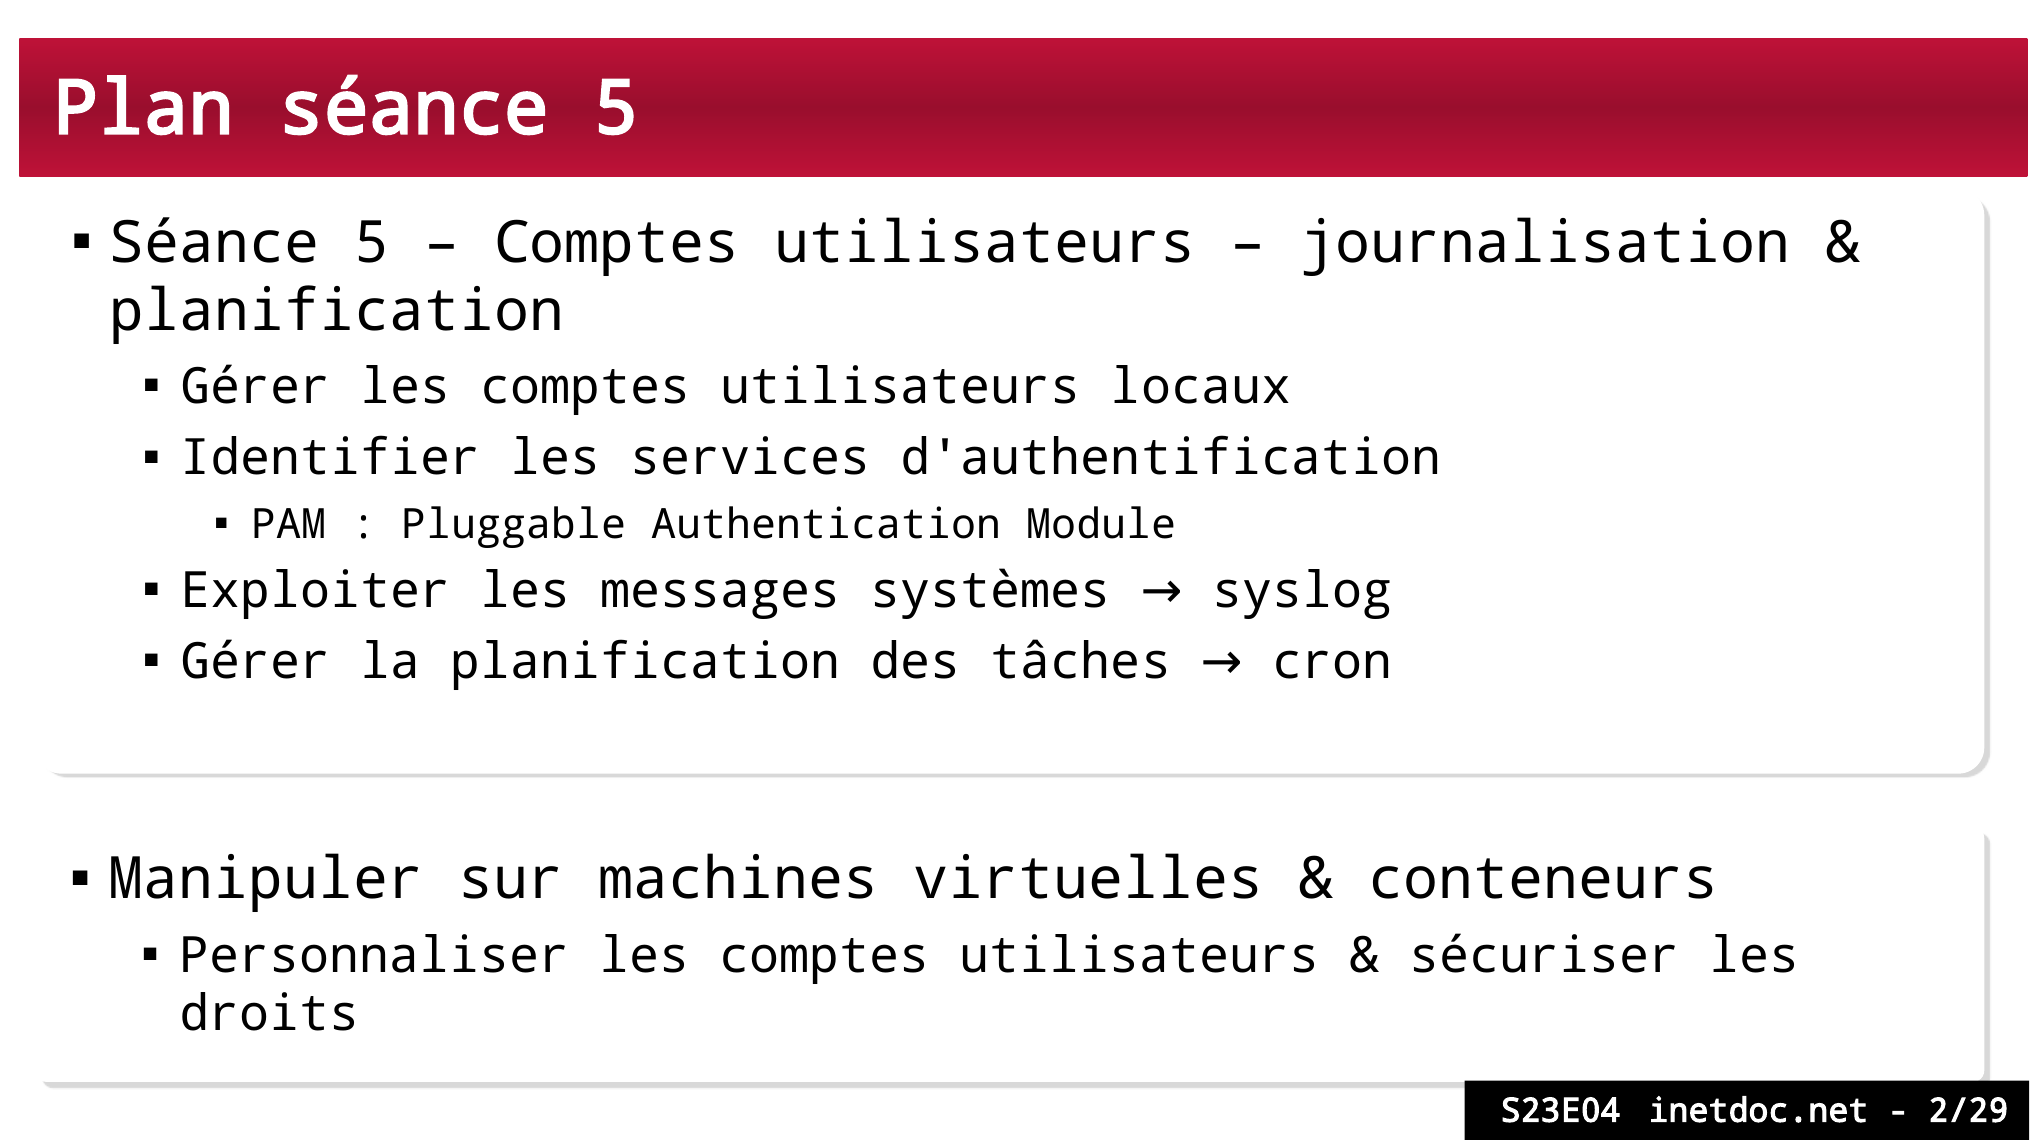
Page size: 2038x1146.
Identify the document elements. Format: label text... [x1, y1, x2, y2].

text_box Plan séance 5 [19, 38, 2028, 177]
text_box Manipuler sur machines virtuelles & conteneurs Personnaliser les comptes utilisateurs & sécuriser les droits [35, 826, 1985, 1082]
text_box S23E04 inetdoc.net - <numéro>/29 [1464, 1080, 2030, 1140]
text_box Séance 5 – Comptes utilisateurs – journalisation & planification Gérer les comptes utilisateurs locaux Identifier les services d'authentification PAM : Pluggable Authentication Module Exploiter les messages systèmes → syslog Gérer la planification des tâches → cron [35, 188, 1985, 774]
